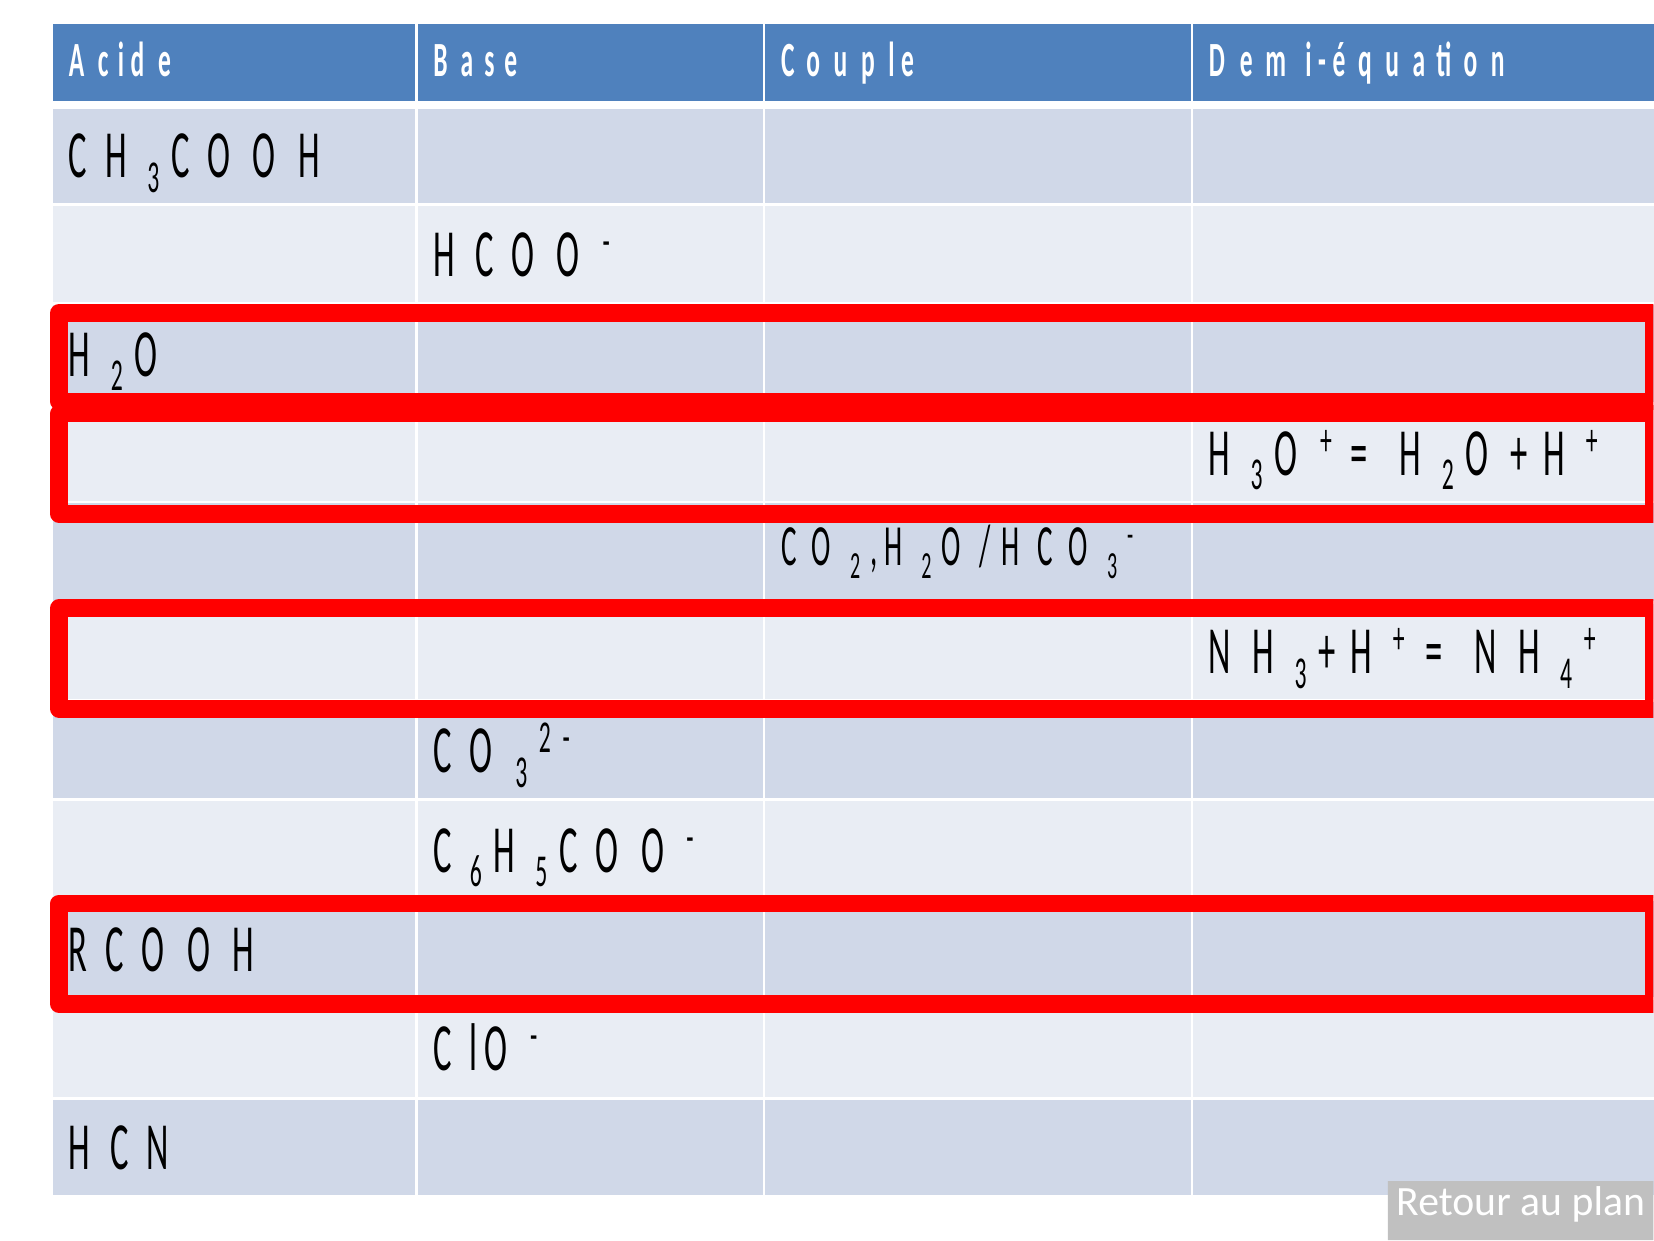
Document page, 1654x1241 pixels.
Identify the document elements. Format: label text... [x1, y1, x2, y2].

picture [68, 912, 1645, 995]
picture [29, 0, 1654, 1217]
picture [68, 422, 1645, 505]
picture [68, 617, 1645, 700]
list Retour au plan [1387, 1181, 1654, 1241]
picture [68, 322, 1645, 393]
